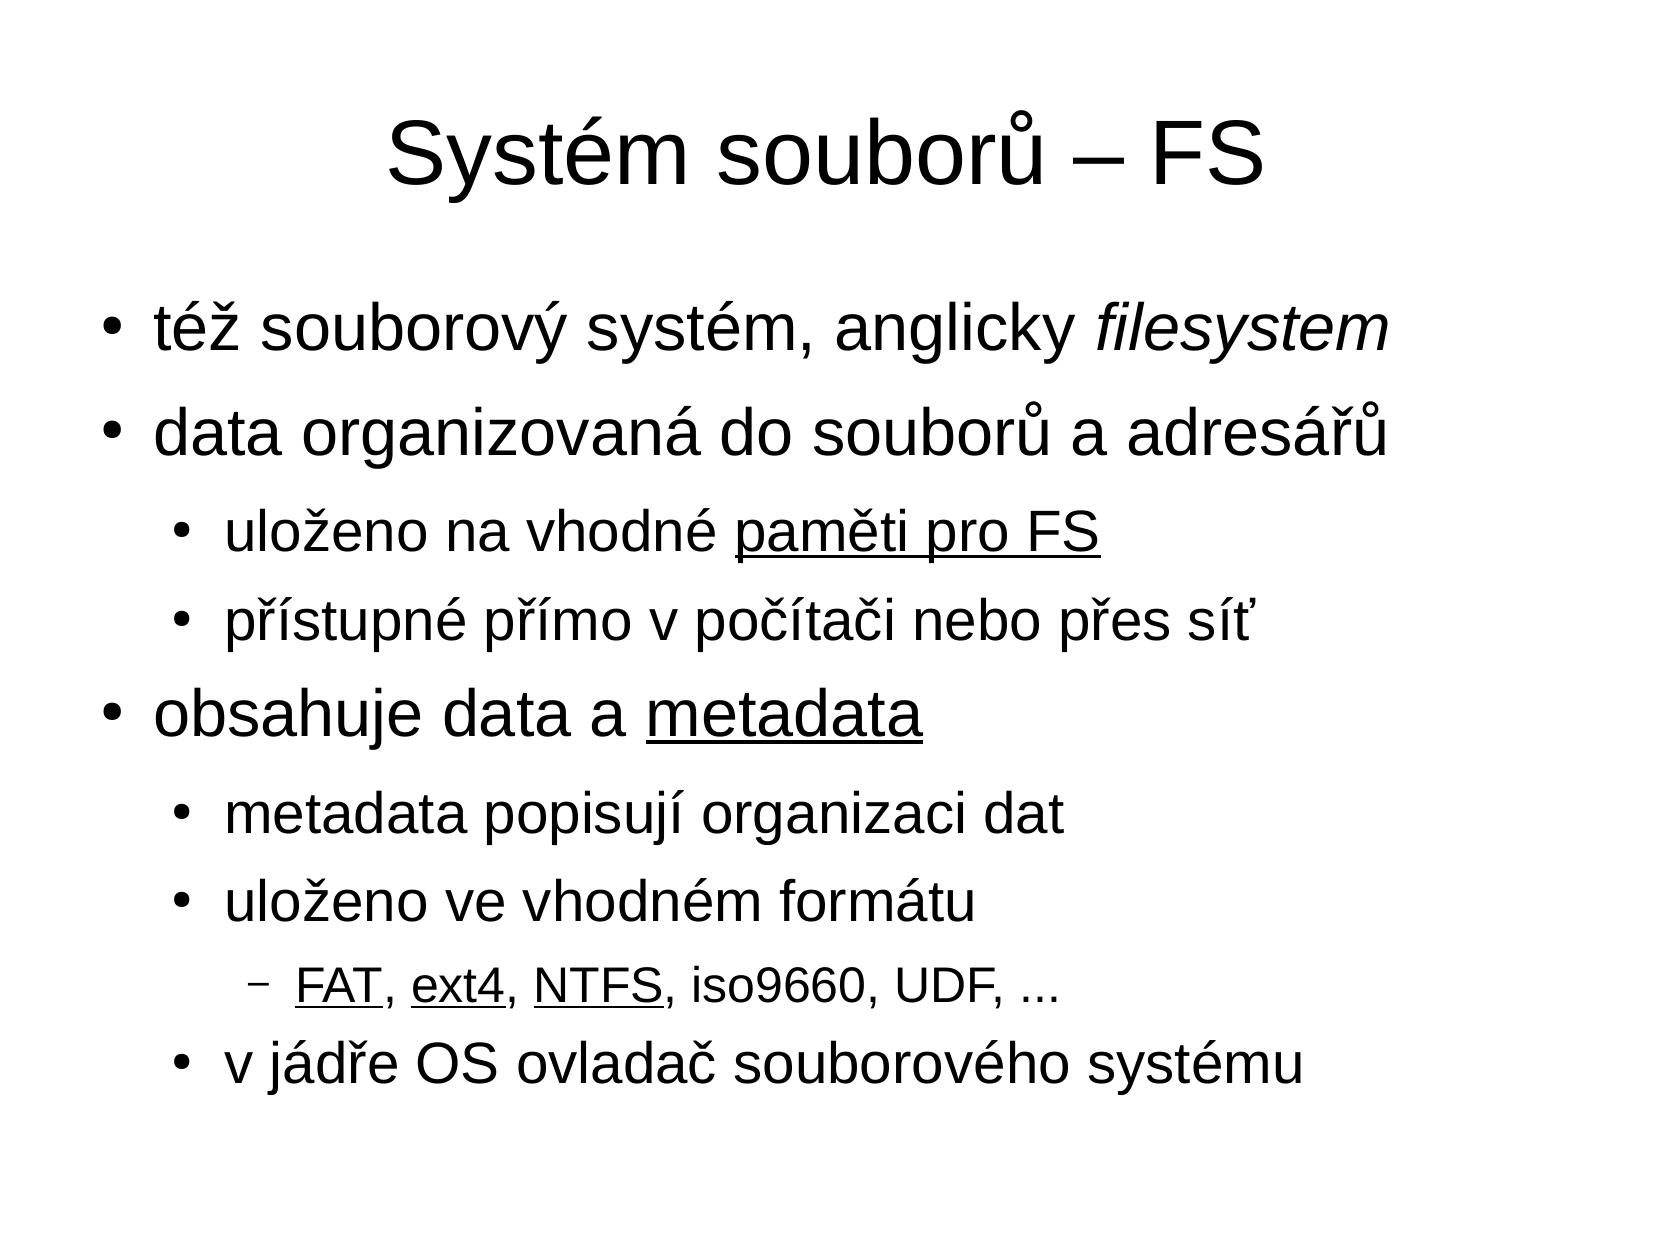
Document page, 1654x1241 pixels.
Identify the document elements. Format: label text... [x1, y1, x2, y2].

list též souborový systém, anglicky filesystem data organizovaná do souborů a adresářů uloženo na vhodné paměti pro FS přístupné přímo v počítači nebo přes síť obsahuje data a metadata metadata popisují organizaci dat uloženo ve vhodném formátu FAT, ext4, NTFS, iso9660, UDF, ... v jádře OS ovladač souborového systému [82, 290, 1571, 1097]
title Systém souborů – FS [82, 56, 1571, 250]
